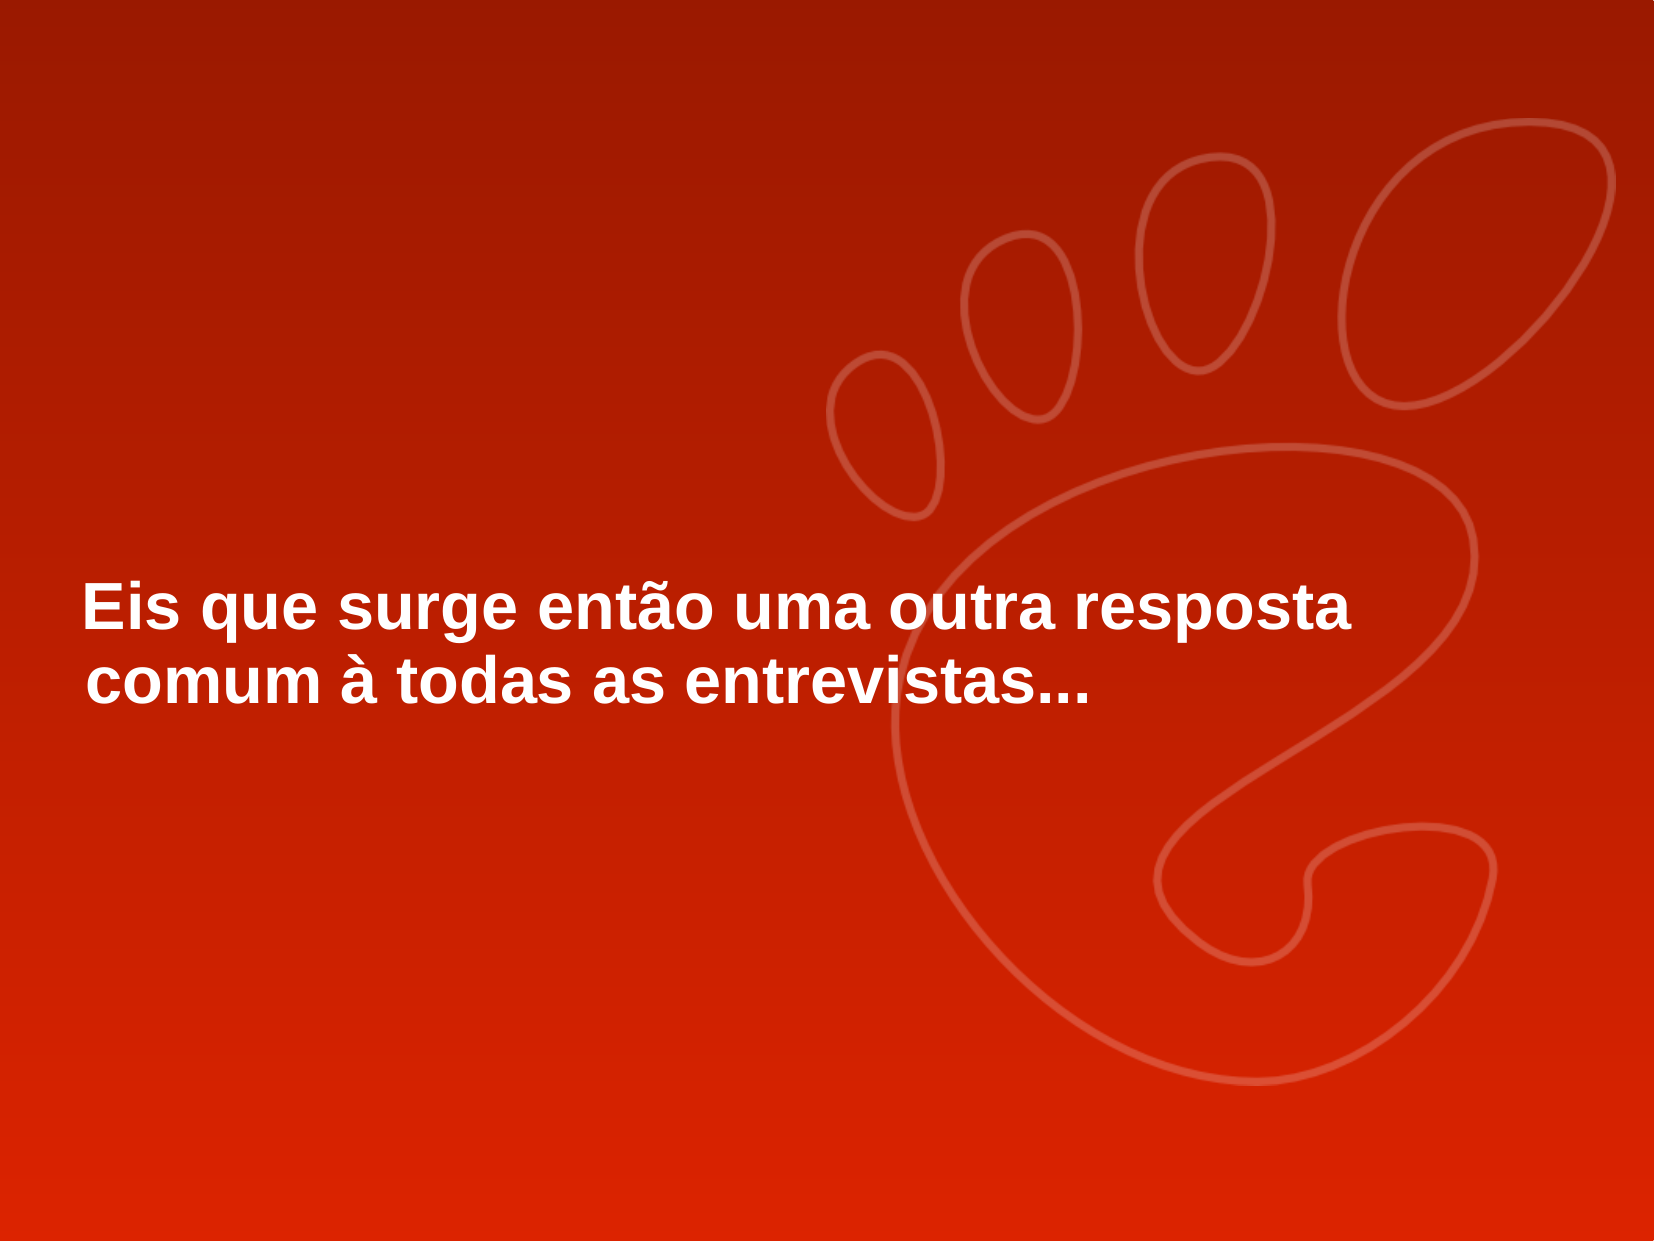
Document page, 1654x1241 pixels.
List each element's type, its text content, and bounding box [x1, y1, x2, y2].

picture [826, 118, 1616, 1086]
list Eis que surge então uma outra resposta comum à todas as entrevistas... [0, 561, 1565, 1087]
